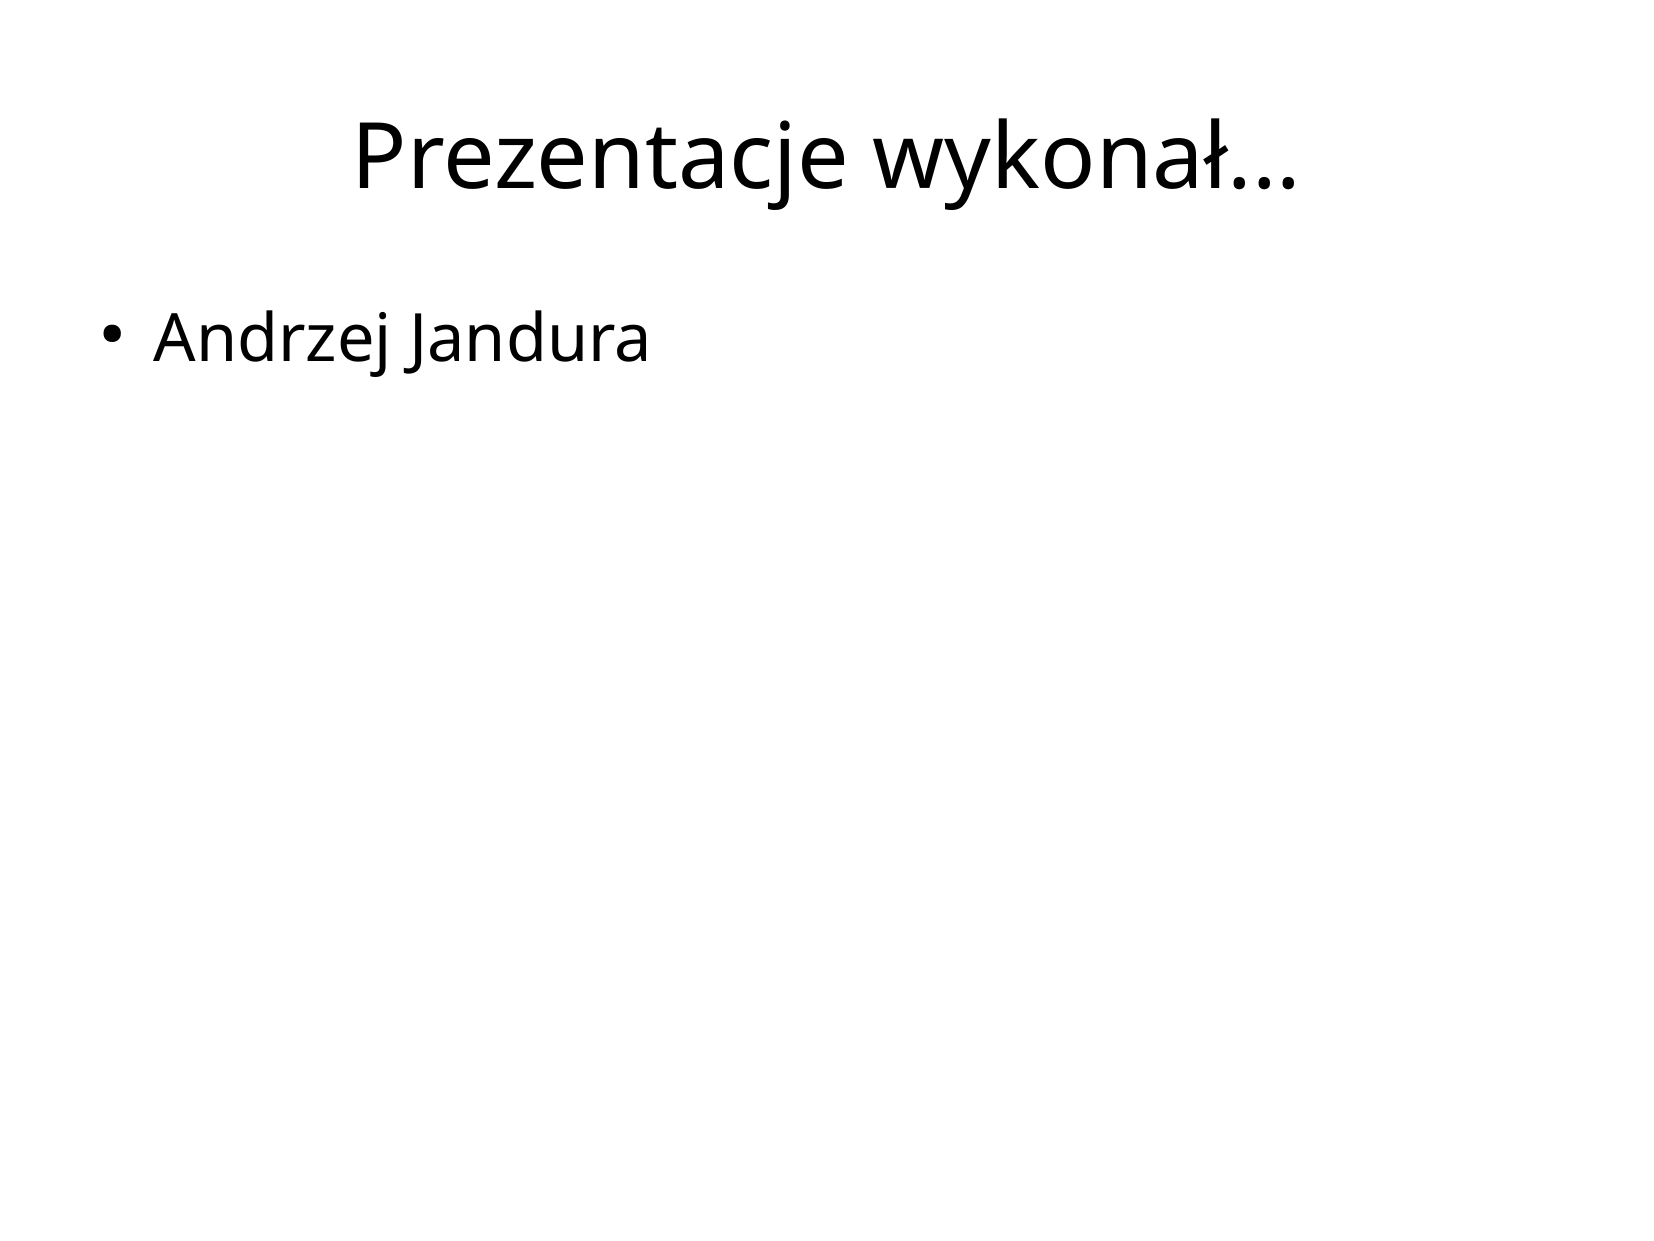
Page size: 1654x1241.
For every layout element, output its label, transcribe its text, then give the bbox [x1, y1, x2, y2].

list Andrzej Jandura [82, 290, 1571, 1109]
title Prezentacje wykonał... [82, 49, 1571, 257]
